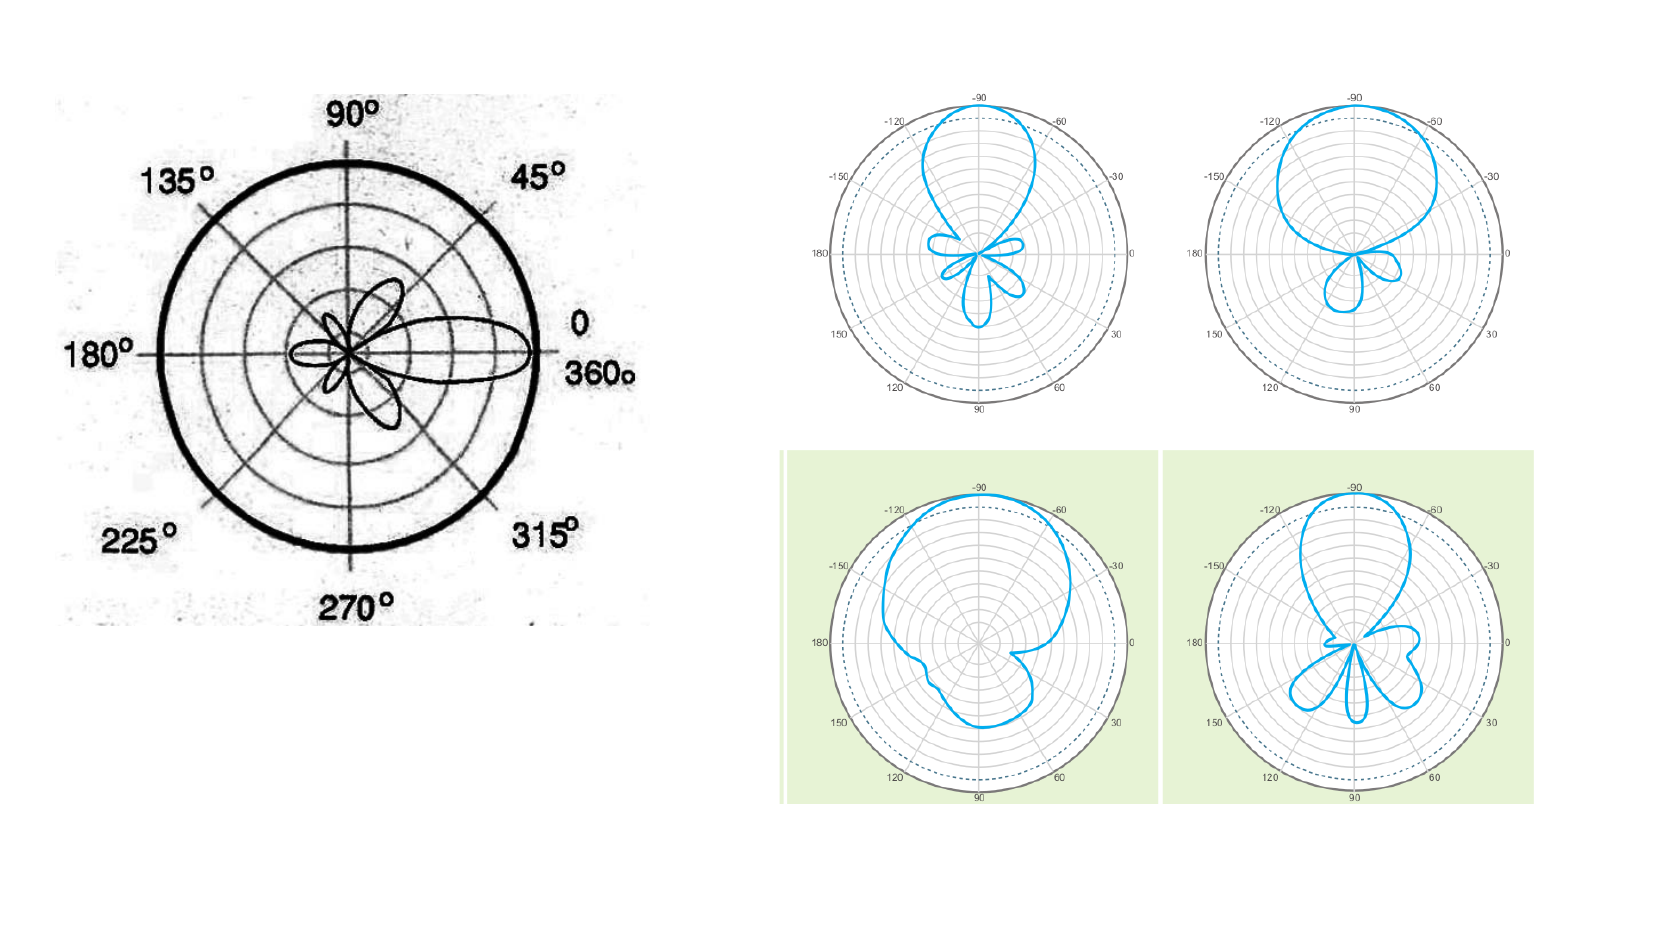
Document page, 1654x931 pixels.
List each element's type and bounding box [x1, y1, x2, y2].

picture [55, 94, 650, 626]
picture [779, 70, 1536, 804]
